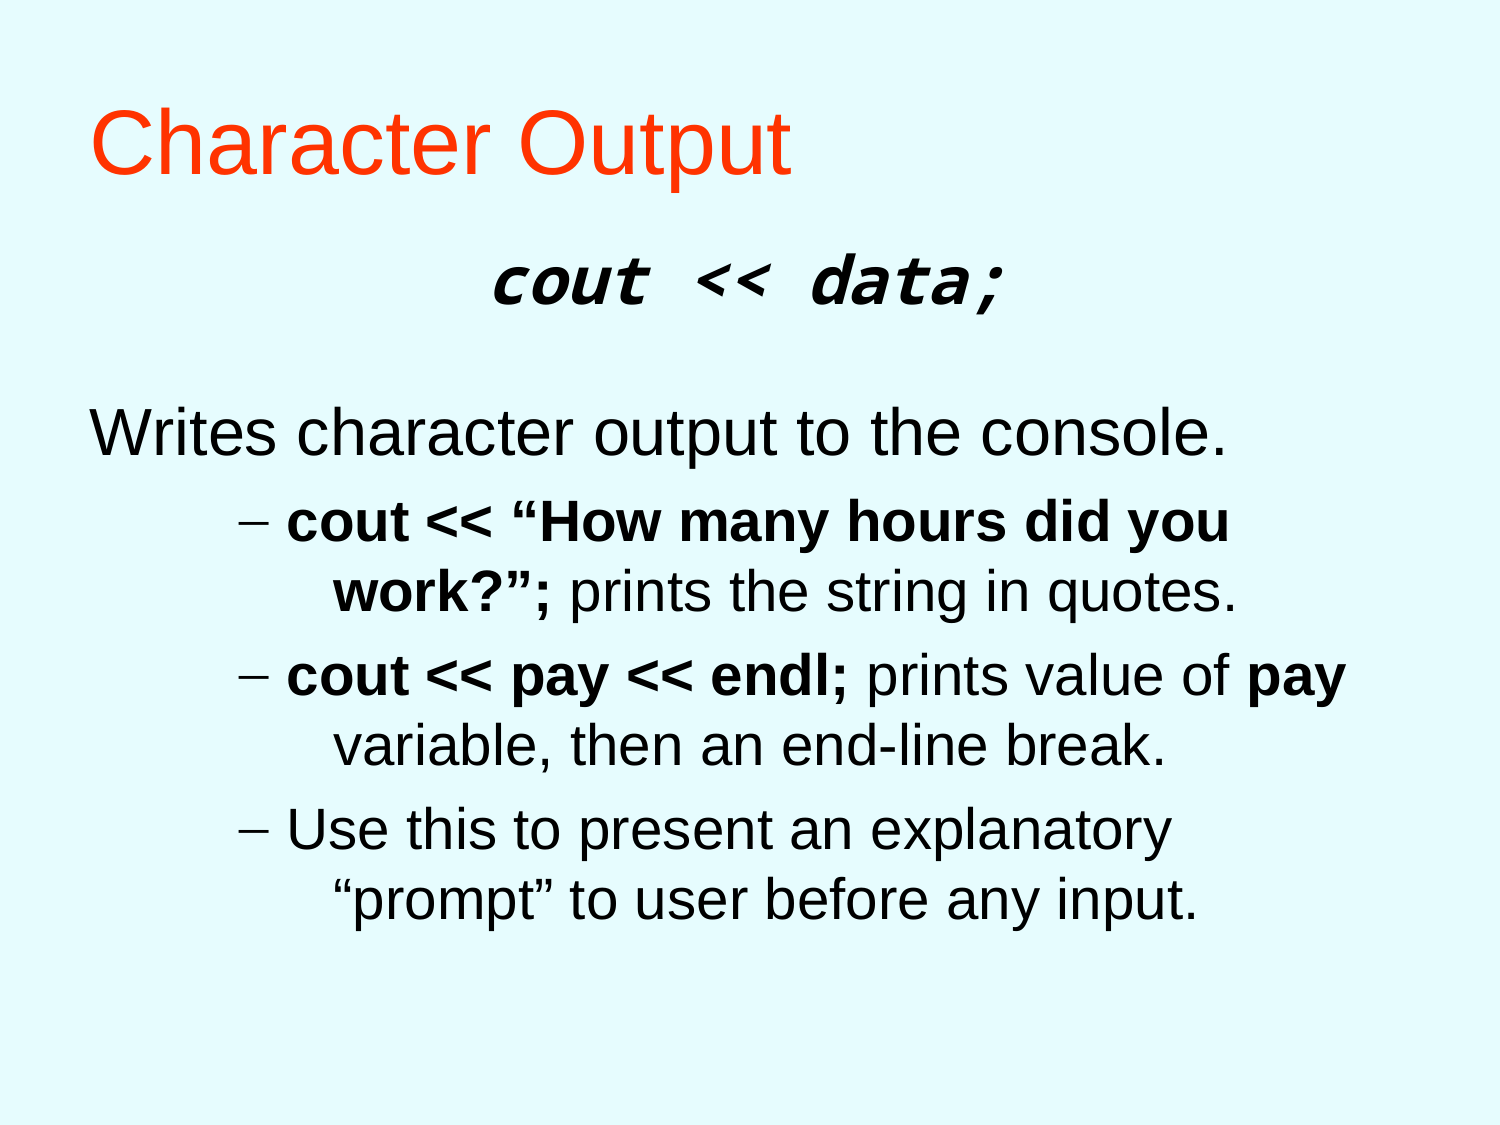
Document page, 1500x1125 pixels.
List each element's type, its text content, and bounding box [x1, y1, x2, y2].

title Character Output [75, 45, 1423, 231]
text_box cout << data; [471, 230, 1029, 342]
list Writes character output to the console. cout << “How many hours did you work?”; prints the string in quotes. cout << pay << endl; prints value of pay variable, then an end-line break. Use this to present an explanatory “prompt” to user before any input. [75, 380, 1423, 940]
